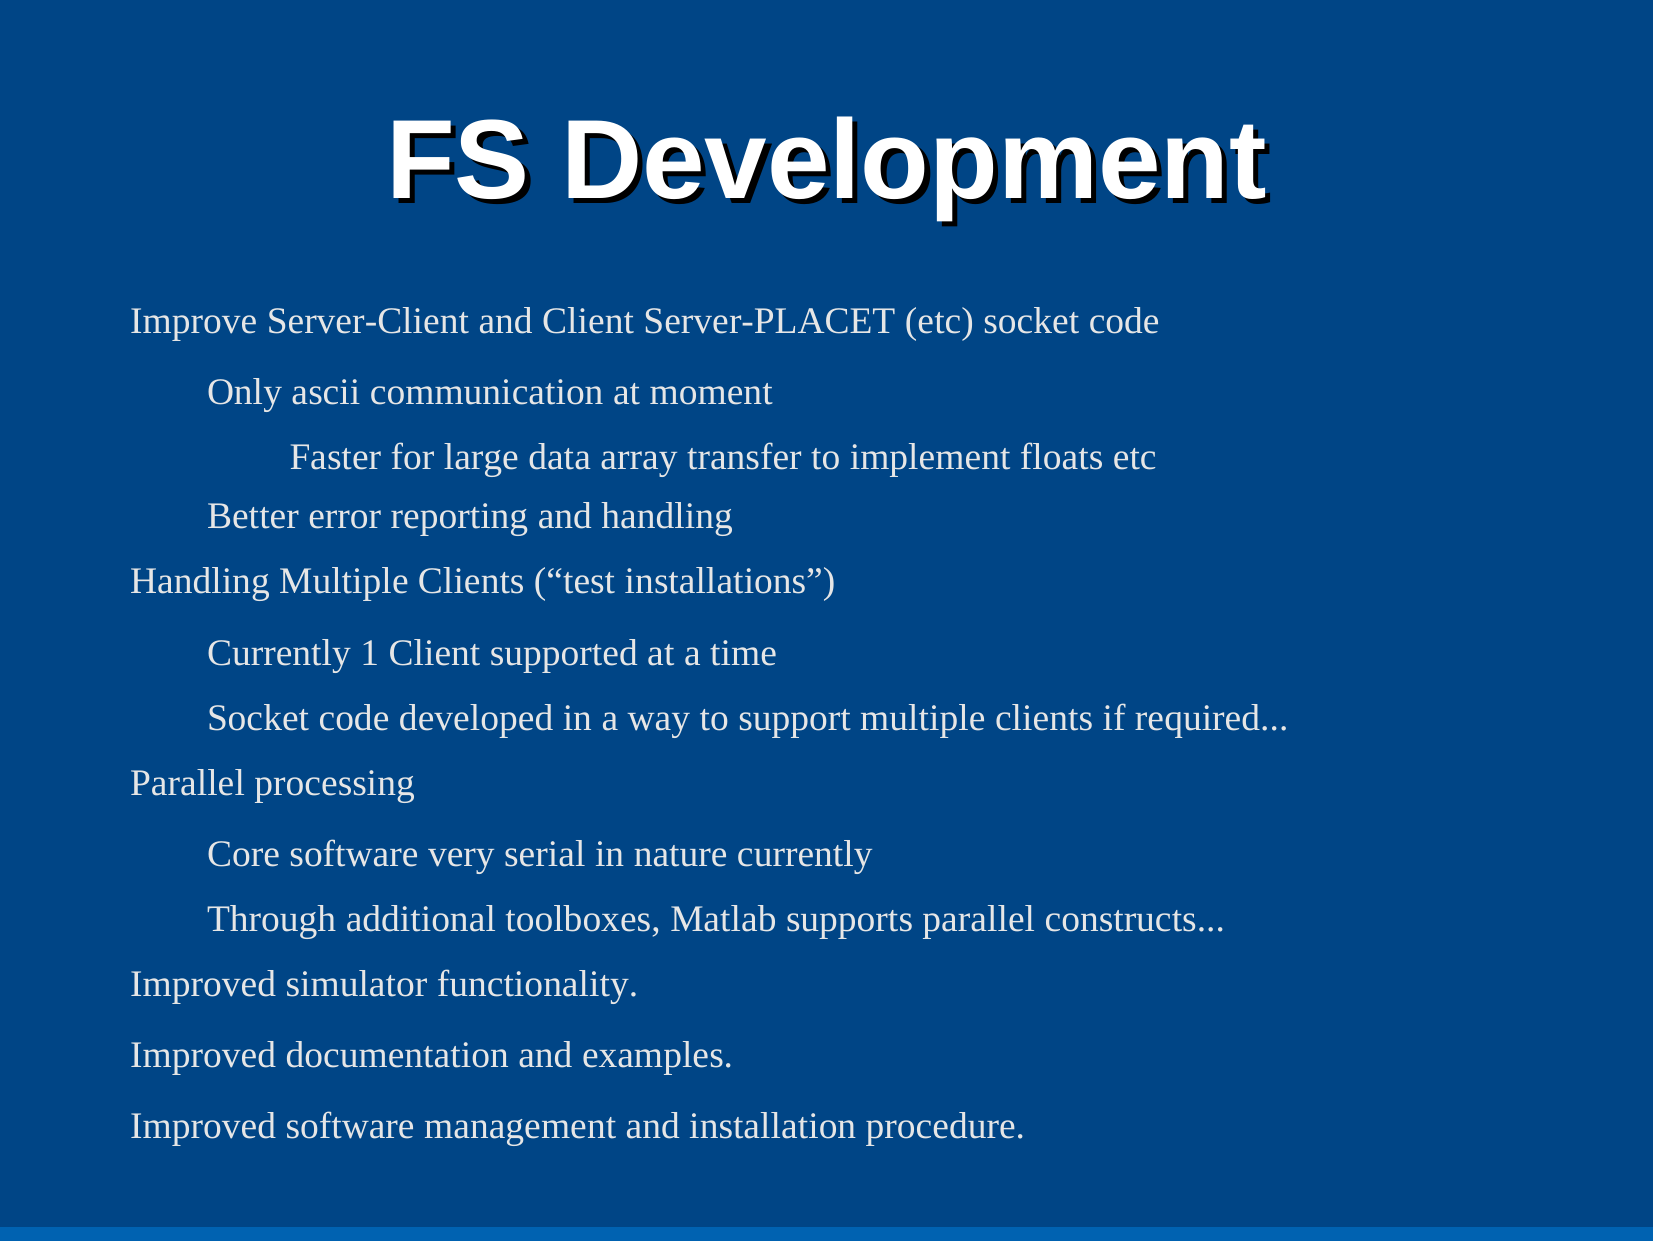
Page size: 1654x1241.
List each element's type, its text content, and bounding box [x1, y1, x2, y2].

title FS Development [121, 55, 1533, 263]
list Improve Server-Client and Client Server-PLACET (etc) socket code Only ascii communication at moment Faster for large data array transfer to implement floats etc Better error reporting and handling Handling Multiple Clients (“test installations”) Currently 1 Client supported at a time Socket code developed in a way to support multiple clients if required... Parallel processing Core software very serial in nature currently Through additional toolboxes, Matlab supports parallel constructs... Improved simulator functionality. Improved documentation and examples. Improved software management and installation procedure. [112, 300, 1525, 1199]
